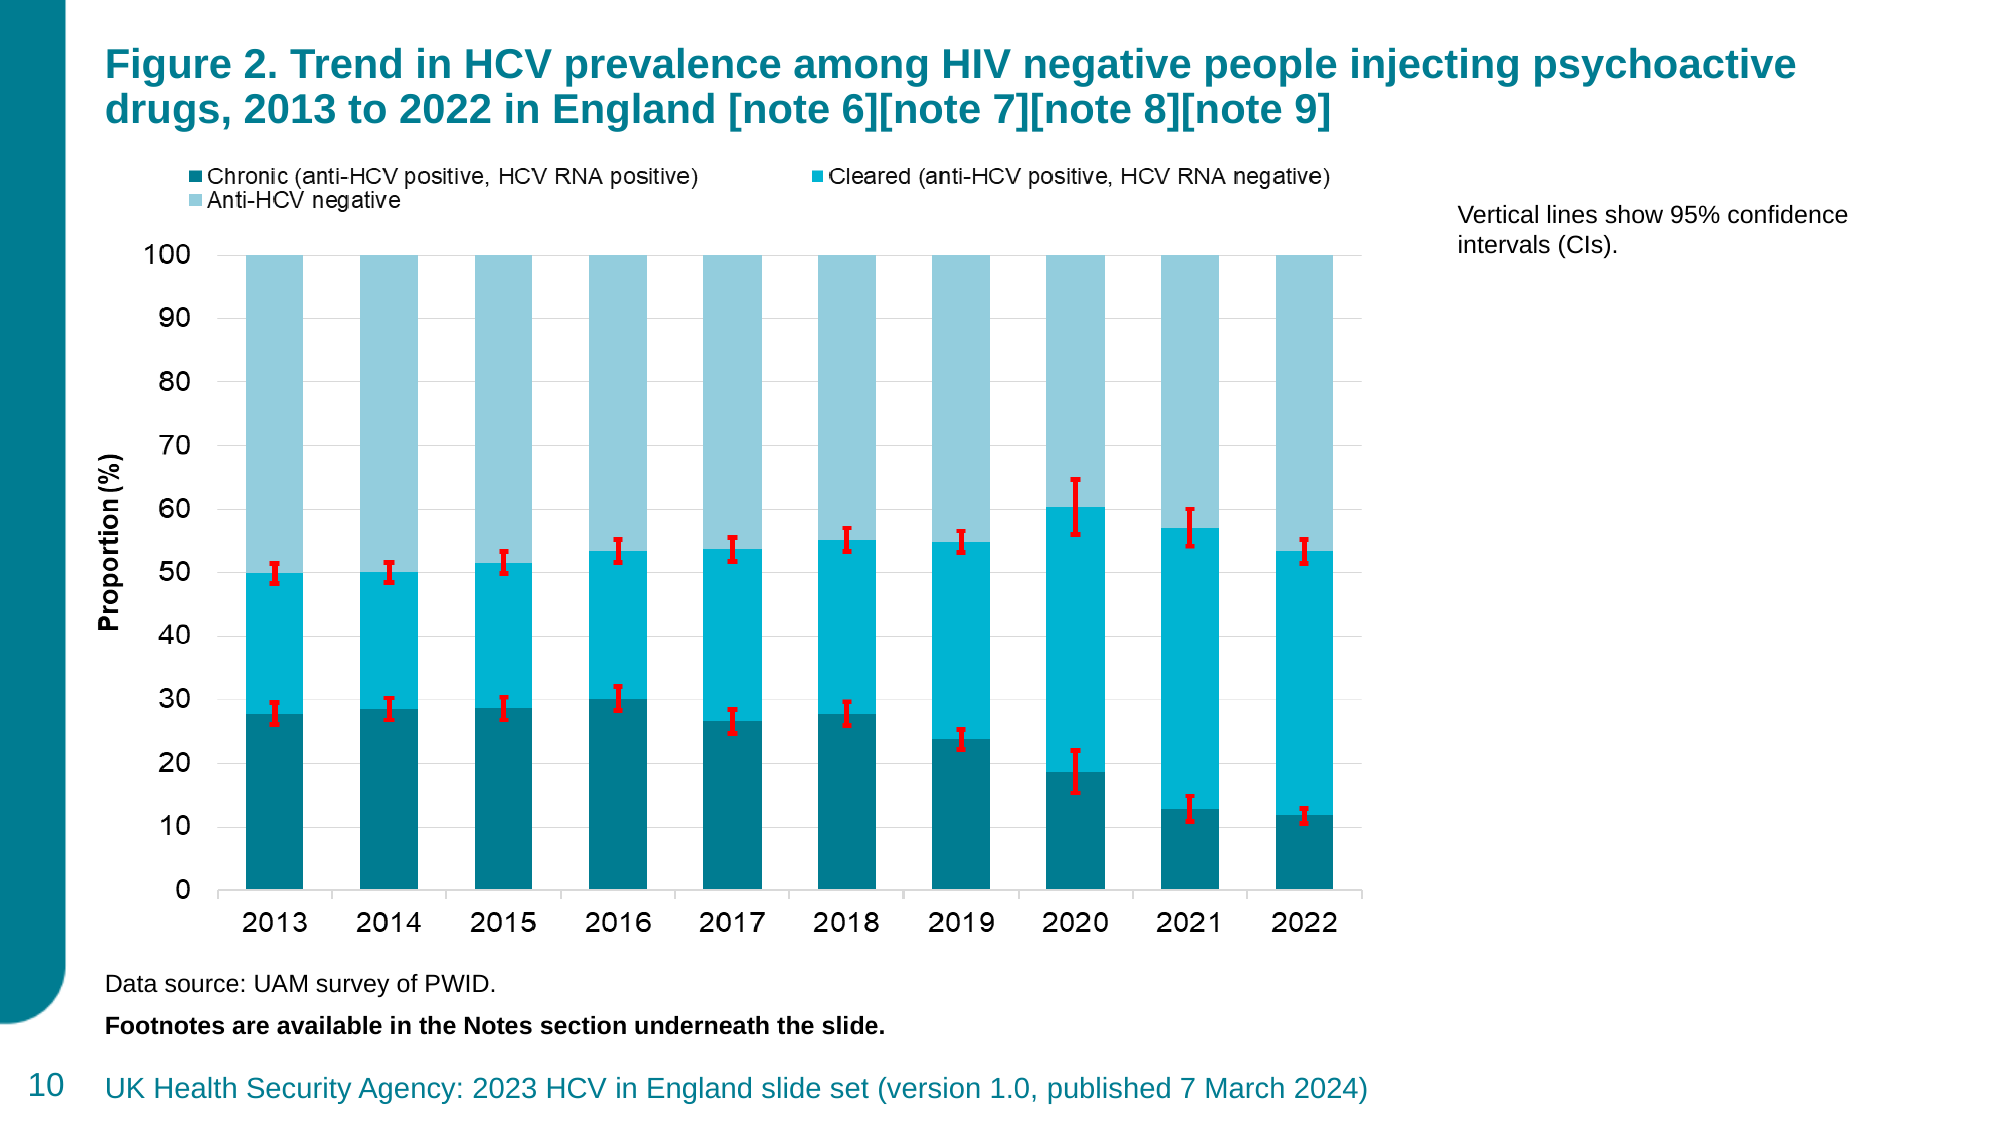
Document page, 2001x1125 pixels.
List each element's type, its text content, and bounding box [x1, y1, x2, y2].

text_box [12, 1056, 111, 1115]
text_box Vertical lines show 95% confidence intervals (CIs). [1442, 191, 1935, 268]
text_box Data source: UAM survey of PWID. [89, 959, 1881, 1006]
text_box Footnotes are available in the Notes section underneath the slide. [89, 1001, 986, 1057]
picture [89, 152, 1386, 959]
text_box UK Health Security Agency: 2023 HCV in England slide set (version 1.0, published 7 March 2024) [89, 1057, 1732, 1117]
title Figure 2. Trend in HCV prevalence among HIV negative people injecting psychoactive drugs, 2013 to 2022 in England [note 6][note 7][note 8][note 9] [89, 34, 1915, 156]
